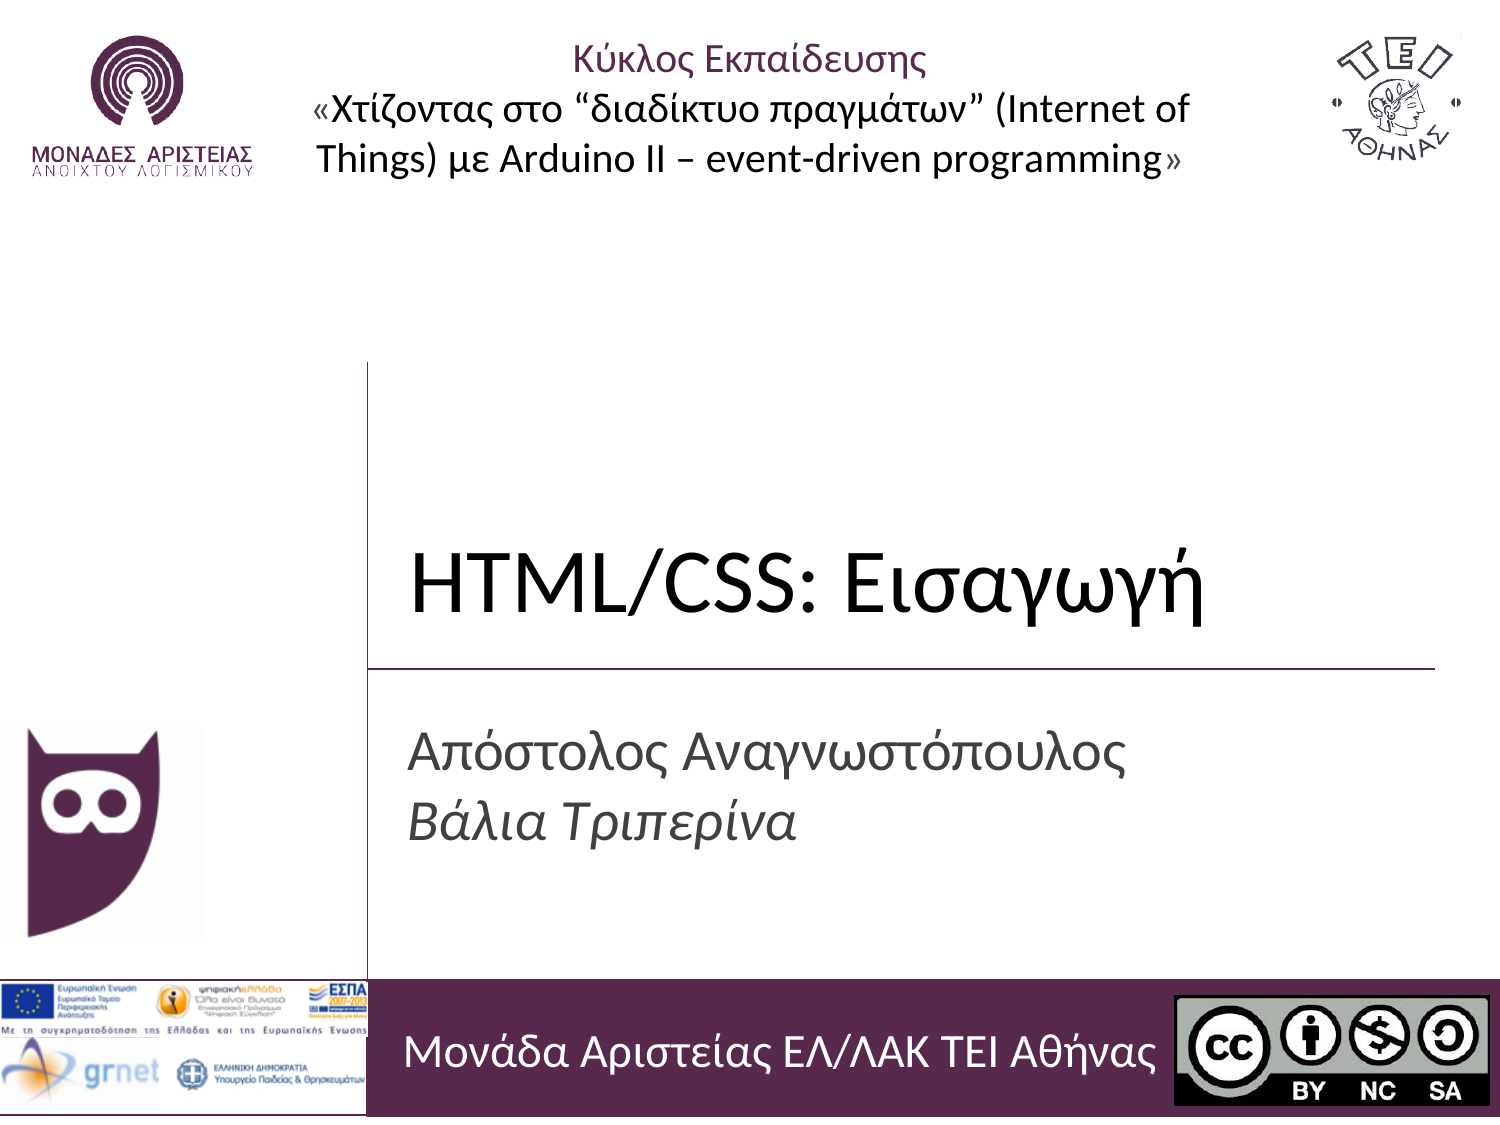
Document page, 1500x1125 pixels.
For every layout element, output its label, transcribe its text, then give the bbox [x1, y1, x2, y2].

picture [1174, 995, 1490, 1106]
picture [0, 982, 368, 1113]
picture [0, 727, 204, 939]
picture [175, 1057, 366, 1092]
subtitle Μονάδα Αριστείας ΕΛ/ΛΑΚ ΤΕΙ Αθήνας [387, 992, 1488, 1105]
text_box Κύκλος Εκπαίδευσης «Χτίζοντας στο “διαδίκτυο πραγμάτων” (Internet οf Things) με Arduino II – event-driven programming» [280, 22, 1220, 190]
title HTML/CSS: Εισαγωγή [394, 338, 1457, 639]
picture [1331, 35, 1461, 167]
text_box Απόστολος Αναγνωστόπουλος Βάλια Τριπερίνα [392, 704, 1455, 963]
picture [31, 36, 253, 177]
